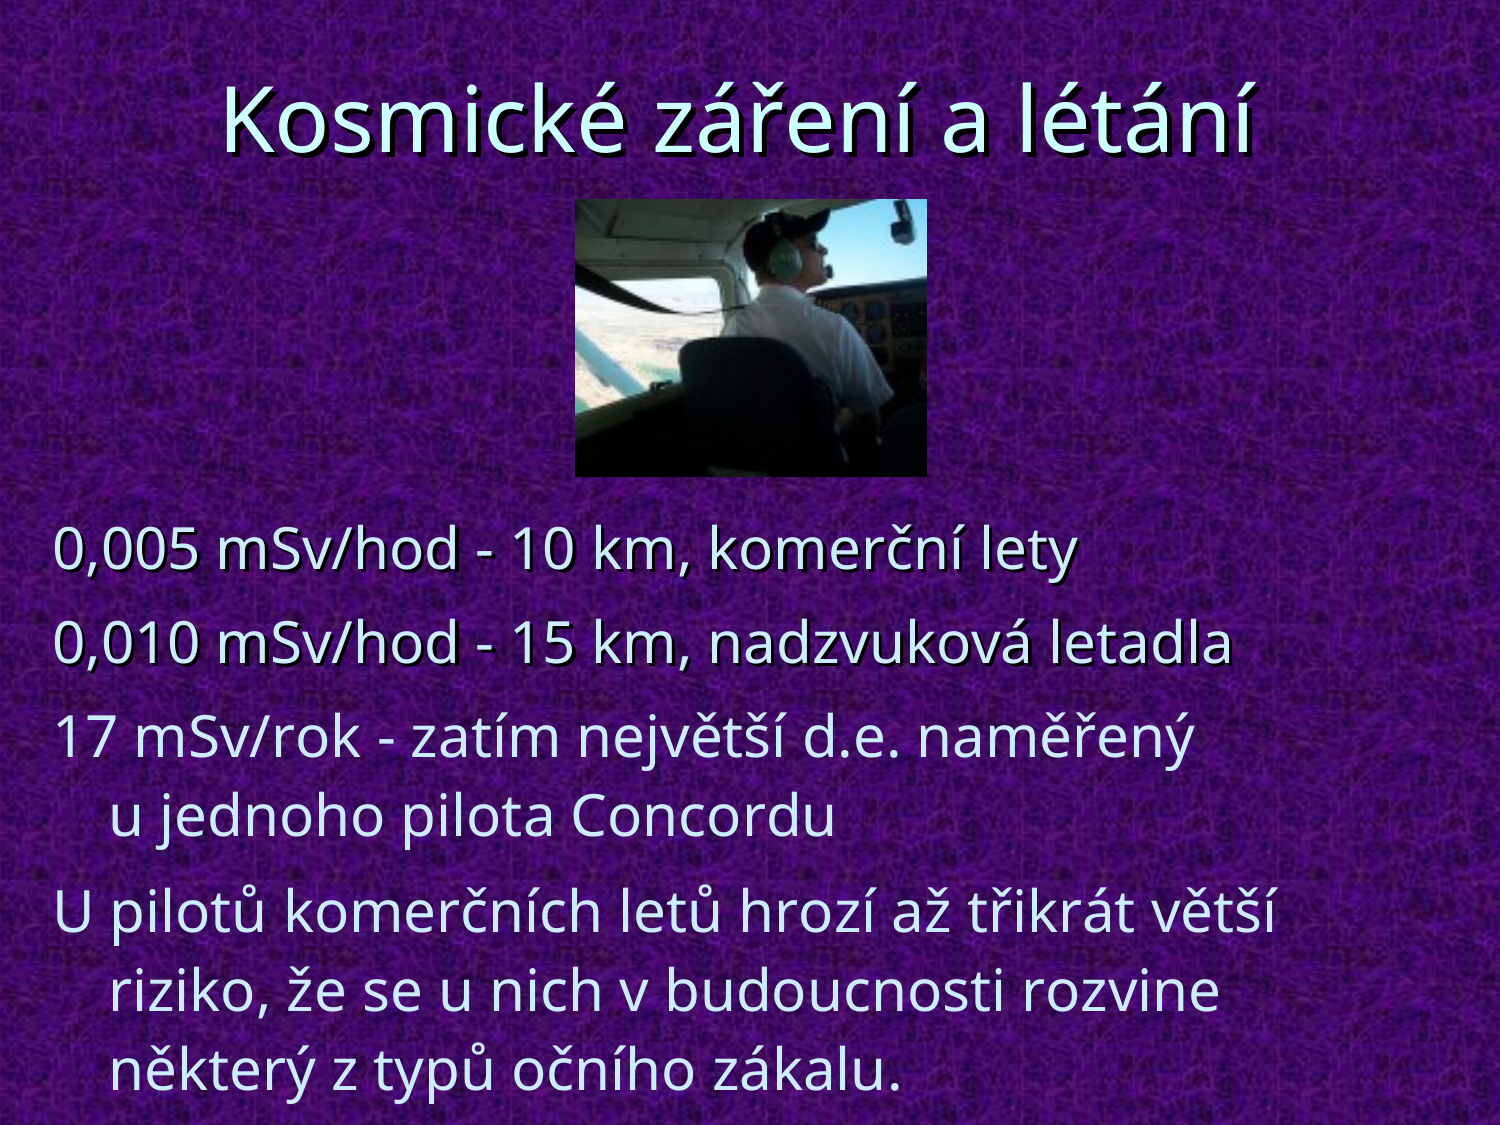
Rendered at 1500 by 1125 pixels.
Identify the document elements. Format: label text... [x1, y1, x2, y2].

text_box 17 mSv/rok - zatím největší d.e. naměřený u jednoho pilota Concordu [37, 687, 1450, 875]
list 0,005 mSv/hod - 10 km, komerční lety 0,010 mSv/hod - 15 km, nadzvuková letadla [37, 499, 1450, 687]
text_box U pilotů komerčních letů hrozí až třikrát větší riziko, že se u nich v budoucnosti rozvine některý z typů očního zákalu. [37, 875, 1450, 1050]
picture [0, 0, 1500, 1125]
title Kosmické záření a létání [99, 49, 1375, 188]
